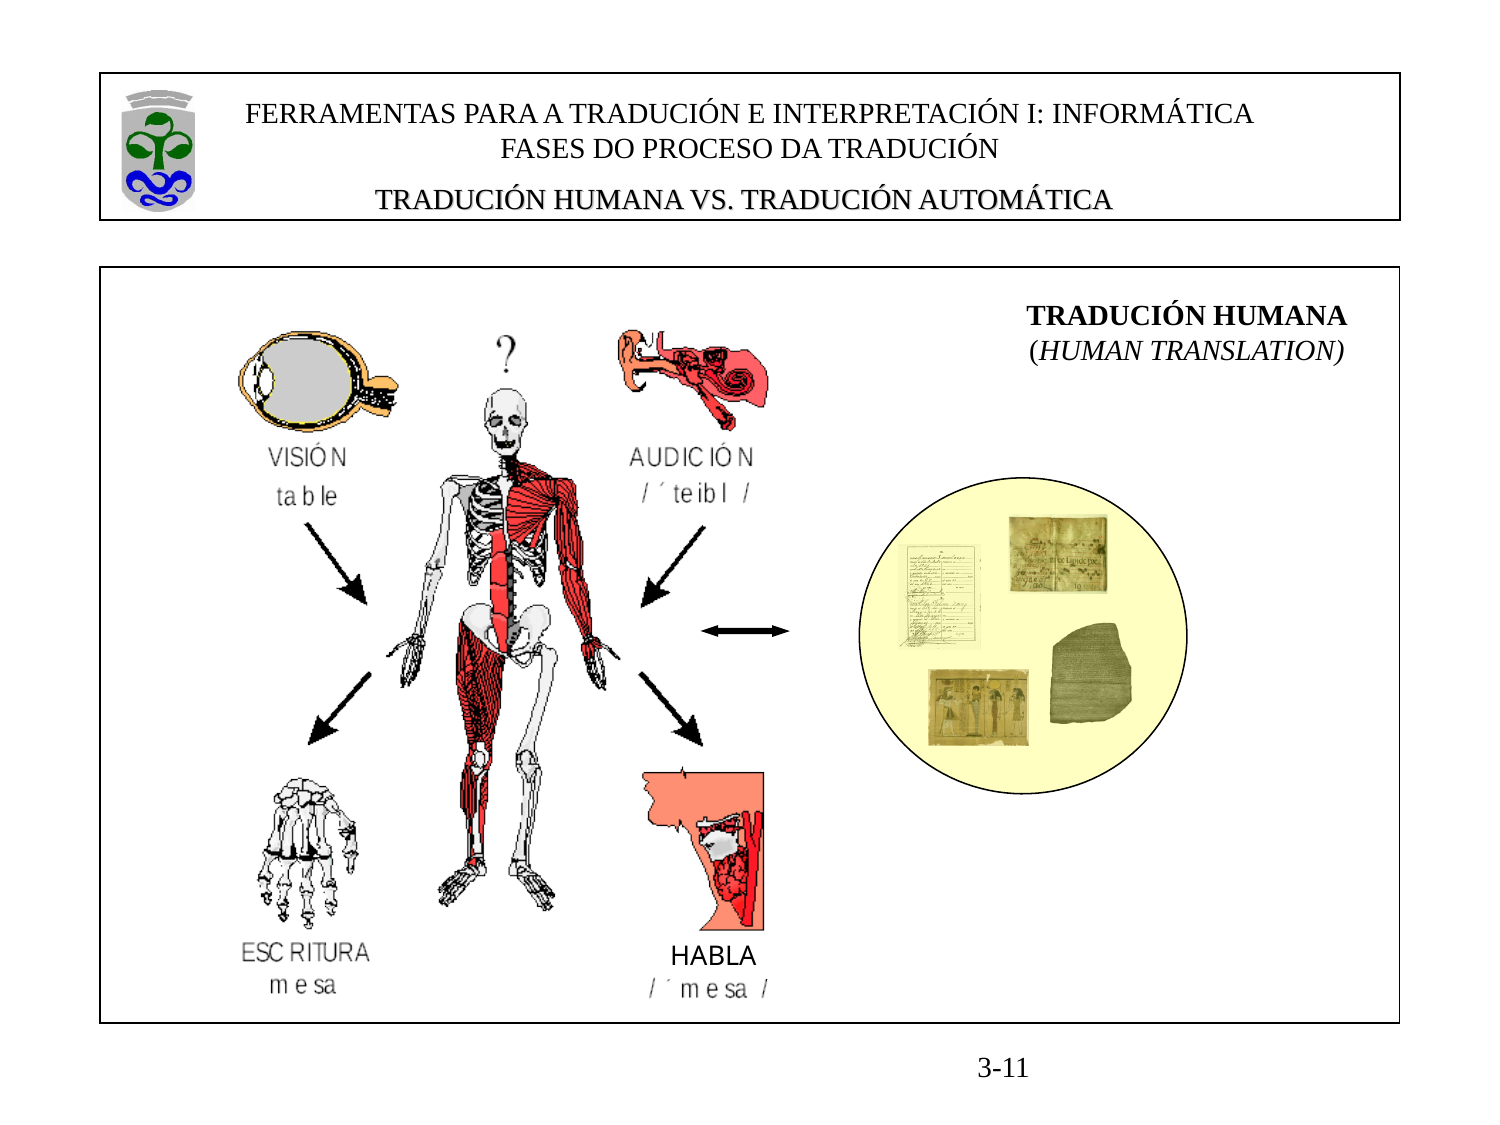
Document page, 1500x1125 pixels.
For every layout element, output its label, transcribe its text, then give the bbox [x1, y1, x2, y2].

text_box [859, 477, 1187, 794]
text_box HABLA [655, 931, 833, 979]
text_box TRADUCIÓN HUMANA VS. TRADUCIÓN AUTOMÁTICA [147, 172, 1341, 224]
text_box 3-11 [962, 1040, 1423, 1083]
chart [123, 267, 820, 1005]
text_box TRADUCIÓN HUMANA (HUMAN TRANSLATION) [998, 288, 1377, 375]
